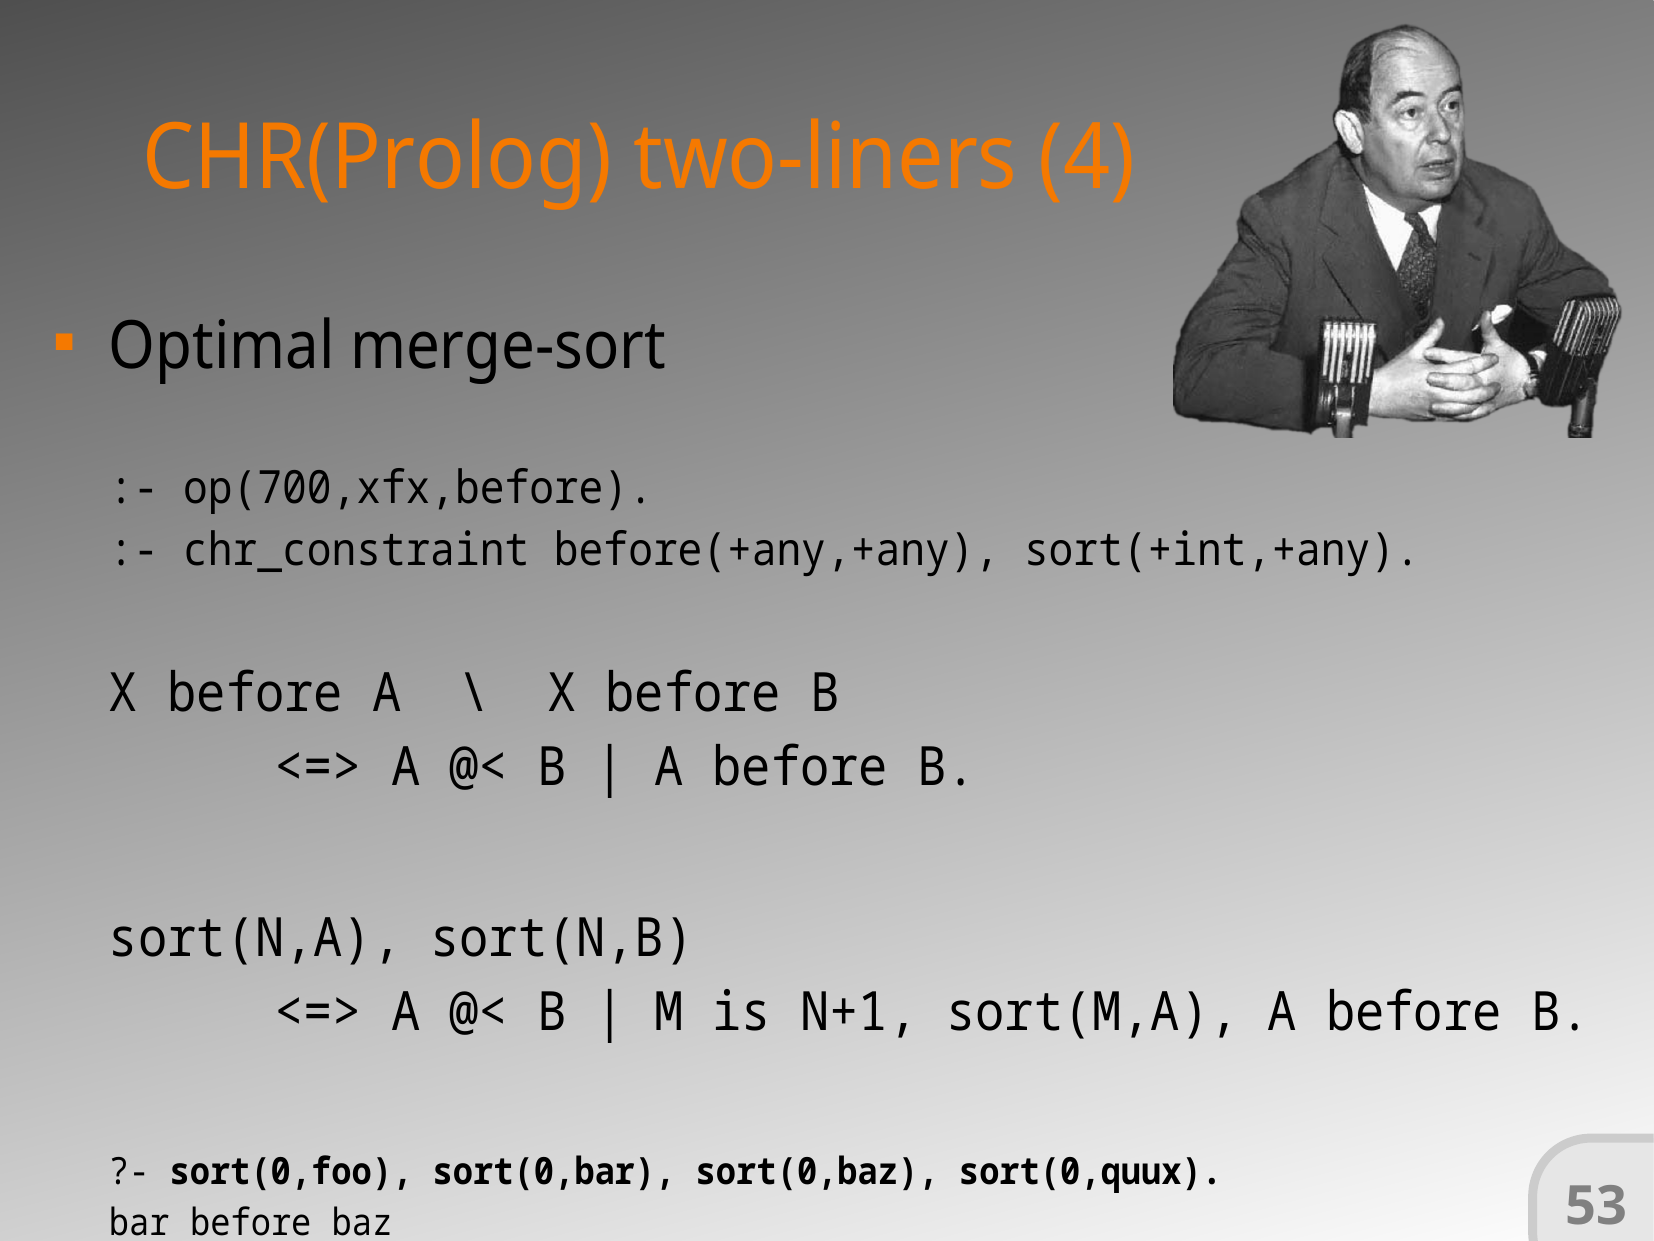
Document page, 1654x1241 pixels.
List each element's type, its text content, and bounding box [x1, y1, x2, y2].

picture [1173, 0, 1624, 439]
list Optimal merge-sort :- op(700,xfx,before). :- chr_constraint before(+any,+any), sort(+int,+any). X before A \ X before B <=> A @< B | A before B. sort(N,A), sort(N,B) <=> A @< B | M is N+1, sort(M,A), A before B. ?- sort(0,foo), sort(0,bar), sort(0,baz), sort(0,quux). bar before baz baz before foo foo before quux sort(2,bar) [38, 297, 1622, 1241]
title CHR(Prolog) two-liners (4) [18, 49, 1173, 257]
